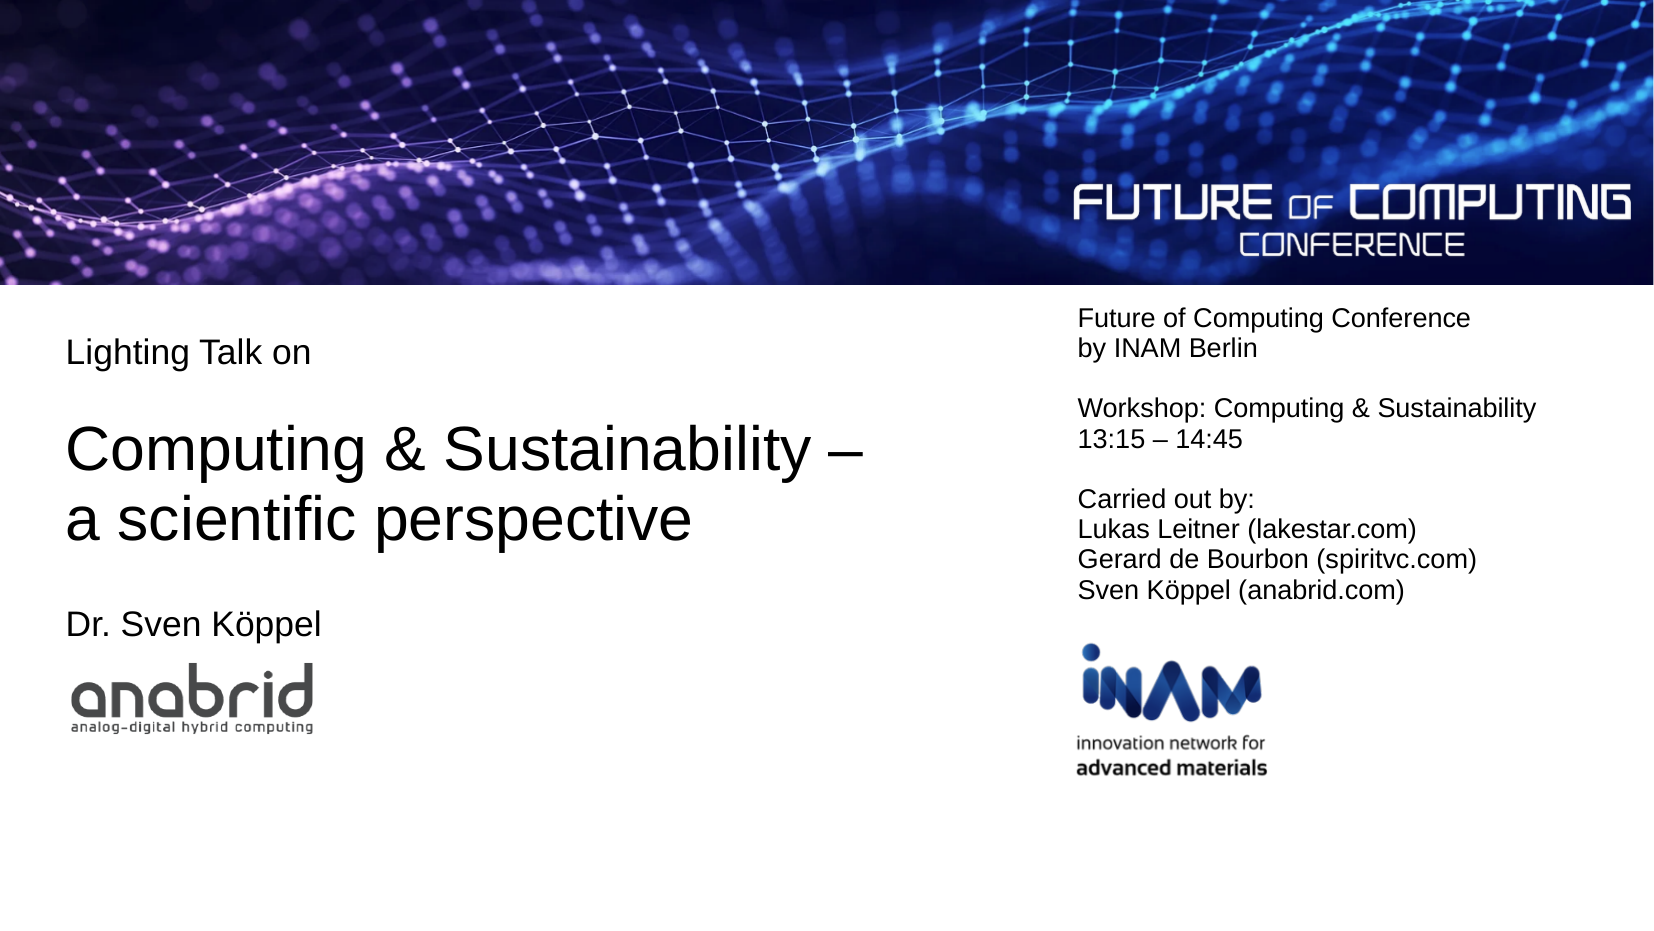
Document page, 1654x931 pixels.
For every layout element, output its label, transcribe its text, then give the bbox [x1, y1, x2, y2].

picture [59, 655, 325, 743]
text_box Future of Computing Conference by INAM Berlin Workshop: Computing & Sustainability 13:15 – 14:45 Carried out by: Lukas Leitner (lakestar.com) Gerard de Bourbon (spiritvc.com) Sven Köppel (anabrid.com) [1062, 295, 1625, 688]
picture [0, 0, 1654, 285]
picture [1071, 637, 1270, 784]
text_box Lighting Talk on Computing & Sustainability – a scientific perspective Dr. Sven Köppel [50, 324, 945, 827]
